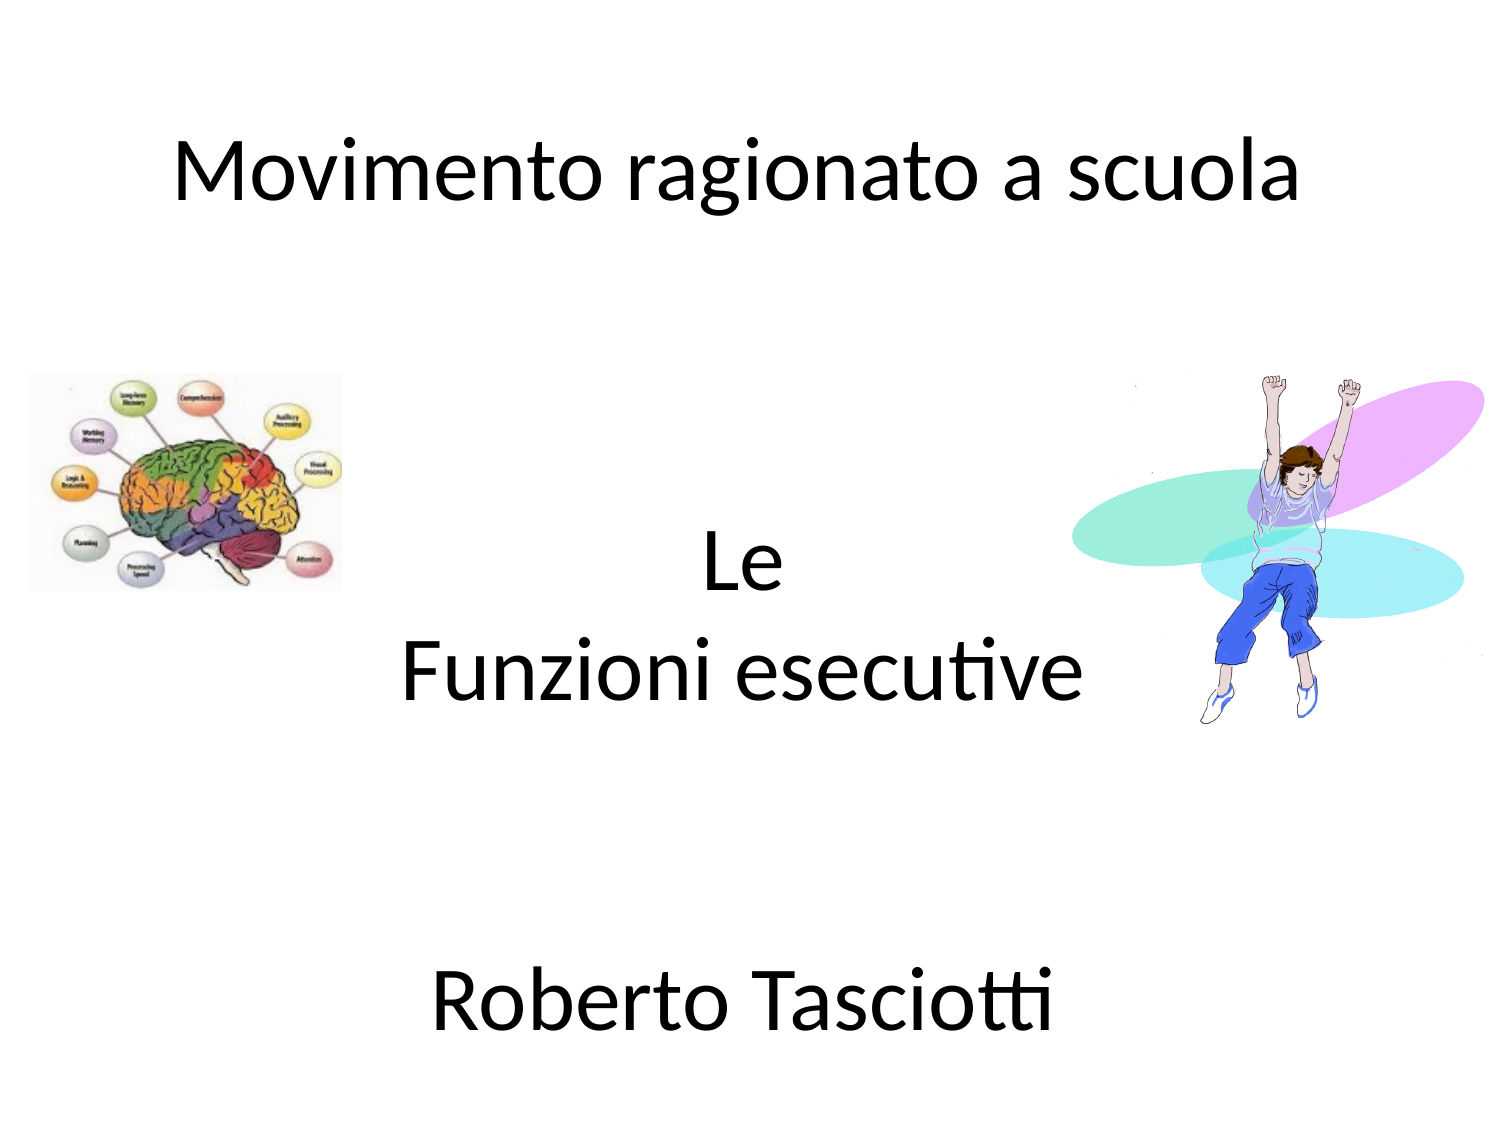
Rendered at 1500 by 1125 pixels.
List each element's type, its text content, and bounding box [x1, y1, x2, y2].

picture [29, 373, 342, 591]
title Movimento ragionato a scuola [100, 101, 1376, 343]
picture [1066, 373, 1500, 728]
subtitle Le Funzioni esecutive Roberto Tasciotti [218, 491, 1269, 965]
